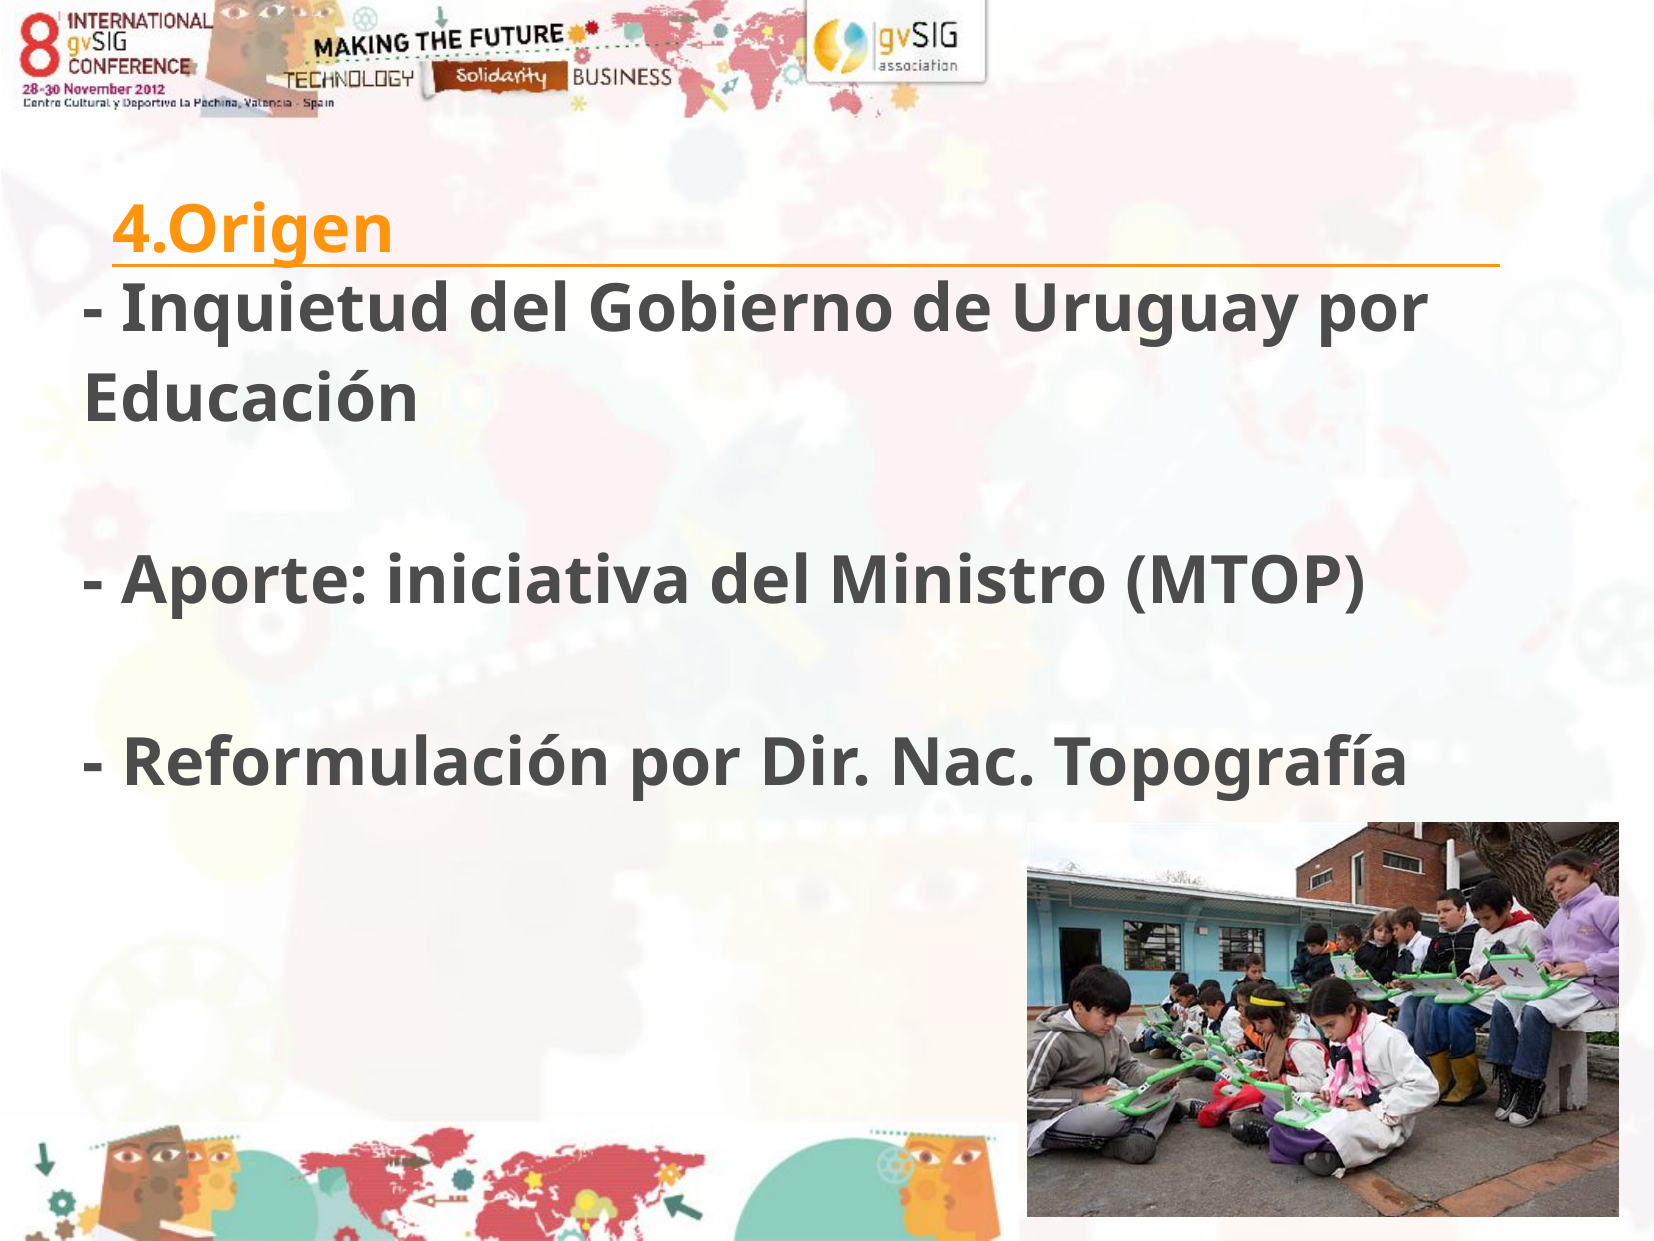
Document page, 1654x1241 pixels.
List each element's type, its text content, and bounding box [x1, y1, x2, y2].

title - Inquietud del Gobierno de Uruguay por Educación - Aporte: iniciativa del Ministro (MTOP) - Reformulación por Dir. Nac. Topografía [82, 298, 1641, 766]
picture [1, 0, 1654, 1241]
title 4.Origen [112, 187, 1601, 266]
